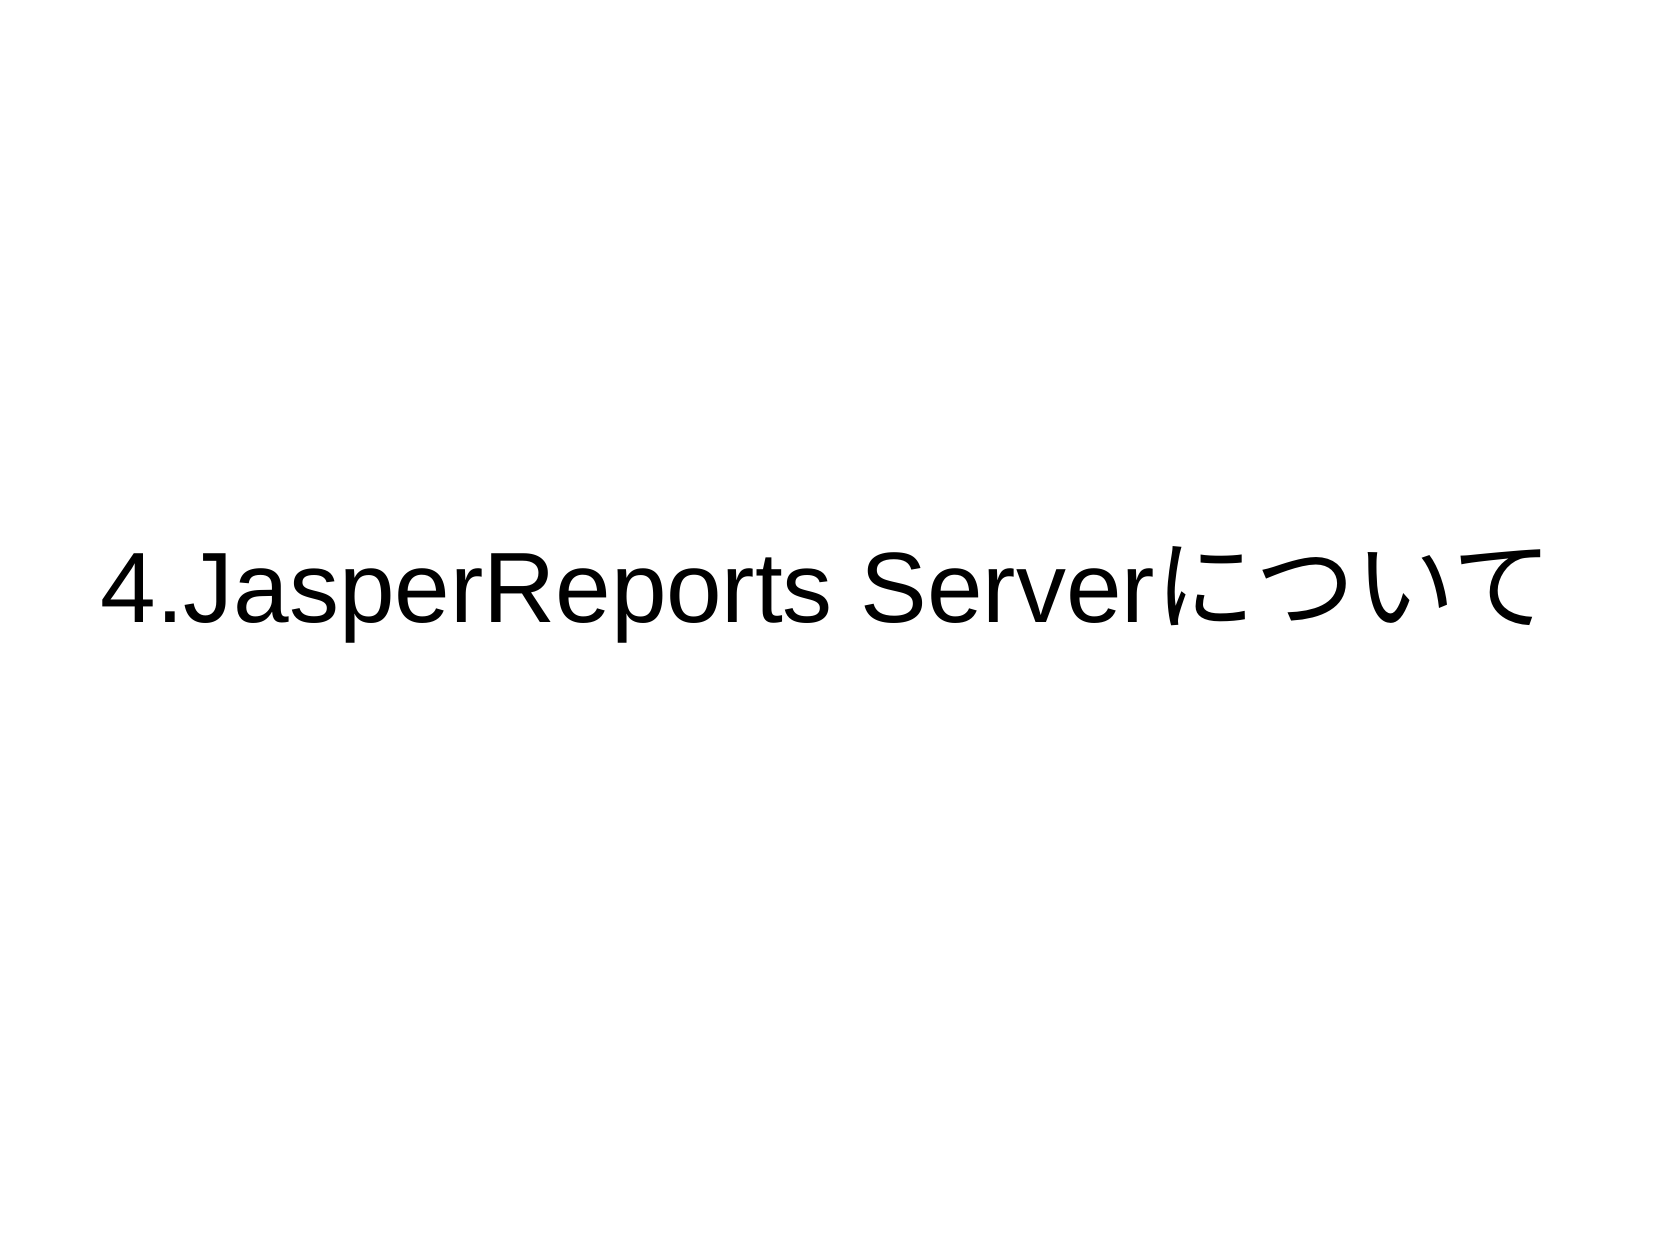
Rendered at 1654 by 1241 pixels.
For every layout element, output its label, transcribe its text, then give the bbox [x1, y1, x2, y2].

subtitle 4.JasperReports Serverについて [82, 49, 1571, 1109]
